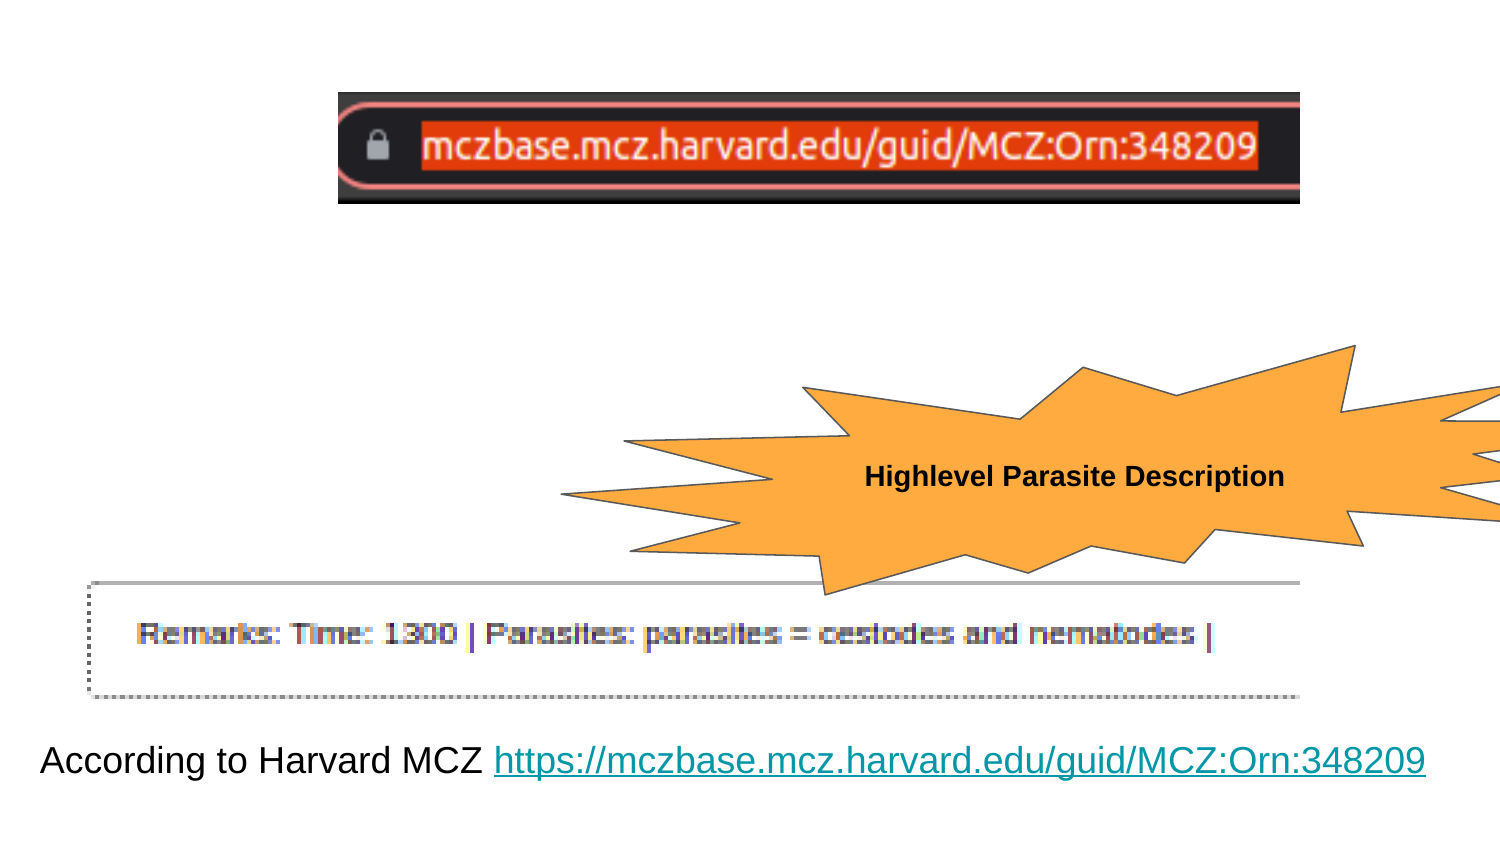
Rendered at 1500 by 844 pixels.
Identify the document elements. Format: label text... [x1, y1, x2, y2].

text_box Highlevel Parasite Description [561, 345, 1500, 595]
text_box According to Harvard MCZ https://mczbase.mcz.harvard.edu/guid/MCZ:Orn:348209 [24, 720, 1491, 774]
picture [83, 573, 1300, 720]
picture [338, 92, 1300, 204]
